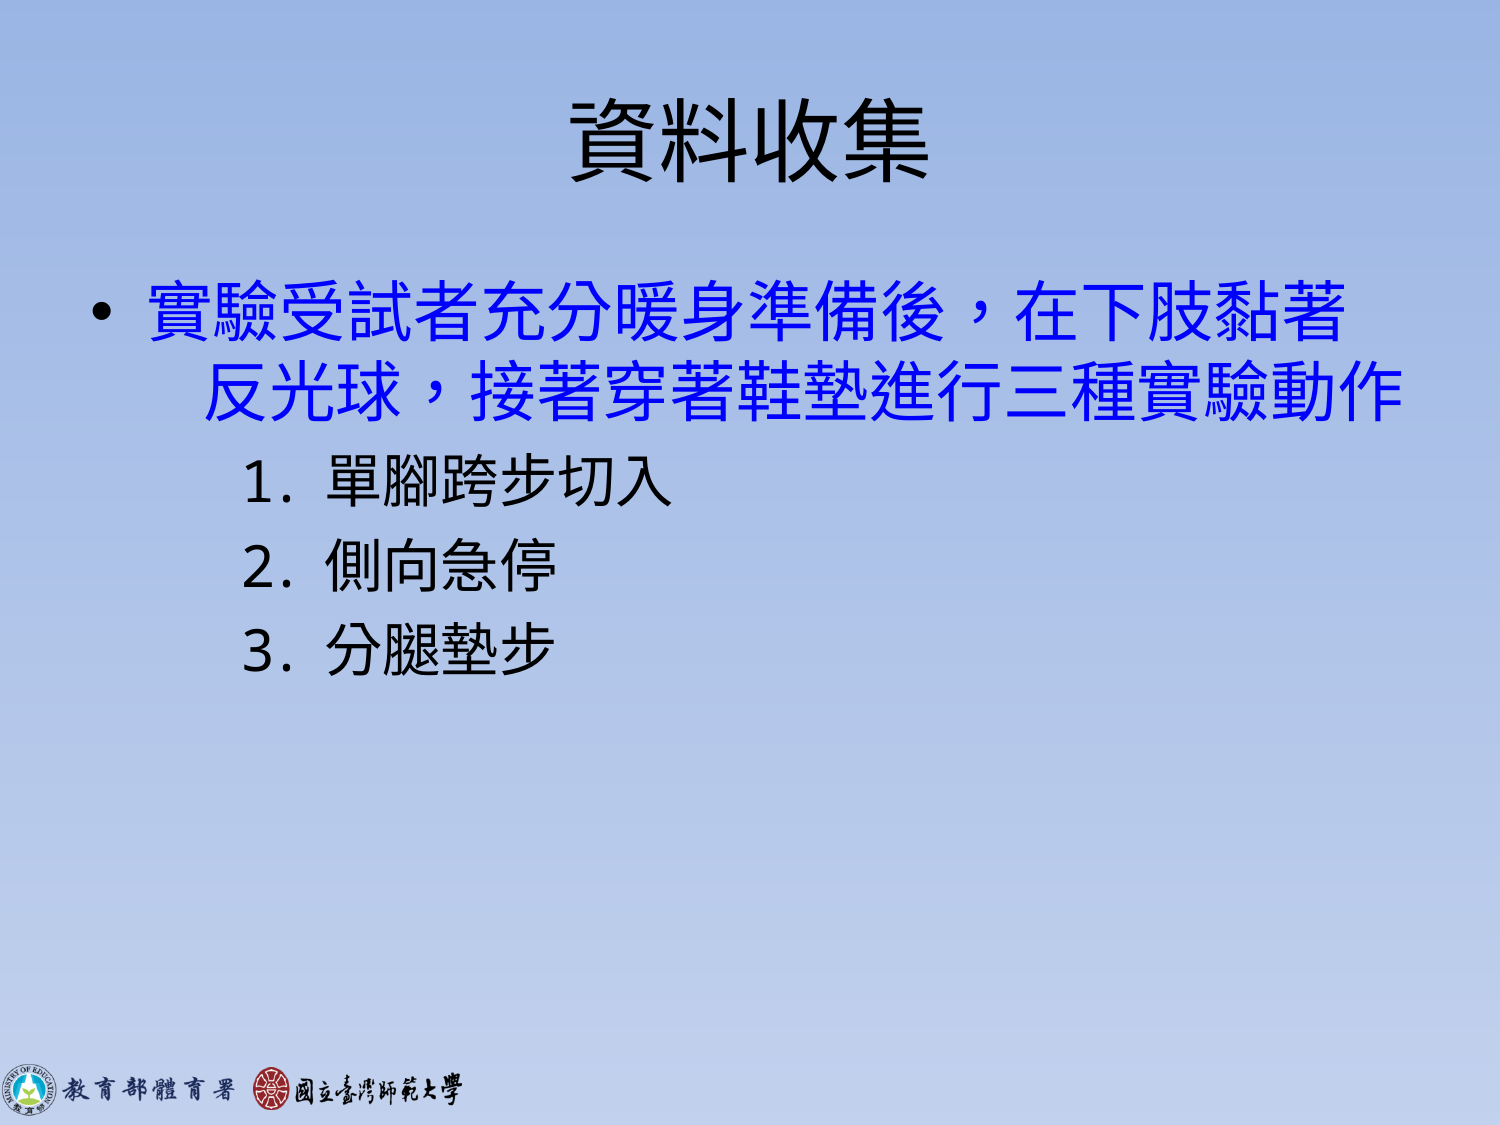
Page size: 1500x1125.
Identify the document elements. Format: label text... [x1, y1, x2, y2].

list 實驗受試者充分暖身準備後，在下肢黏著反光球，接著穿著鞋墊進行三種實驗動作 單腳跨步切入 側向急停 分腿墊步 [75, 262, 1426, 1005]
title 資料收集 [75, 45, 1426, 233]
